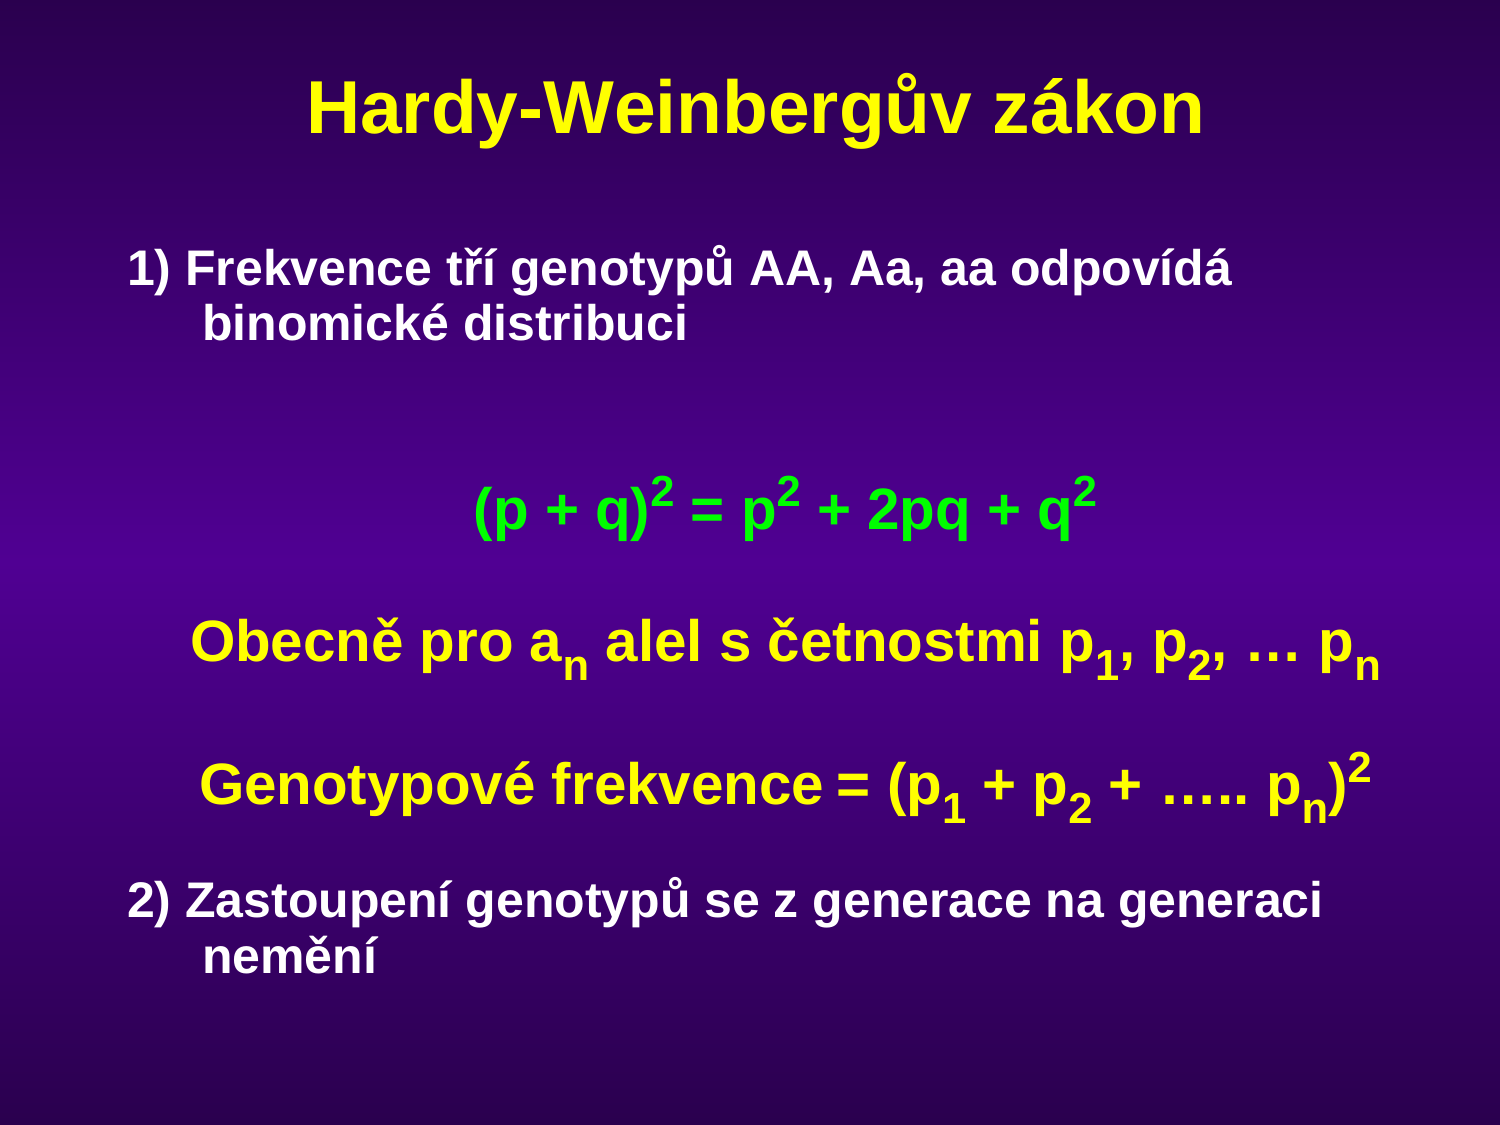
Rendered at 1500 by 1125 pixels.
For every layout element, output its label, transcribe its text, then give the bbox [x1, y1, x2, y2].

text_box 1) Frekvence tří genotypů AA, Aa, aa odpovídá binomické distribuci [112, 232, 1459, 360]
title Hardy-Weinbergův zákon [53, 54, 1459, 161]
text_box (p + q)2 = p2 + 2pq + q2 [112, 453, 1459, 553]
text_box 2) Zastoupení genotypů se z generace na generaci nemění [112, 864, 1459, 992]
text_box Obecně pro an alel s četnostmi p1, p2, … pn Genotypové frekvence = (p1 + p2 + ….. pn)2 [112, 586, 1459, 841]
